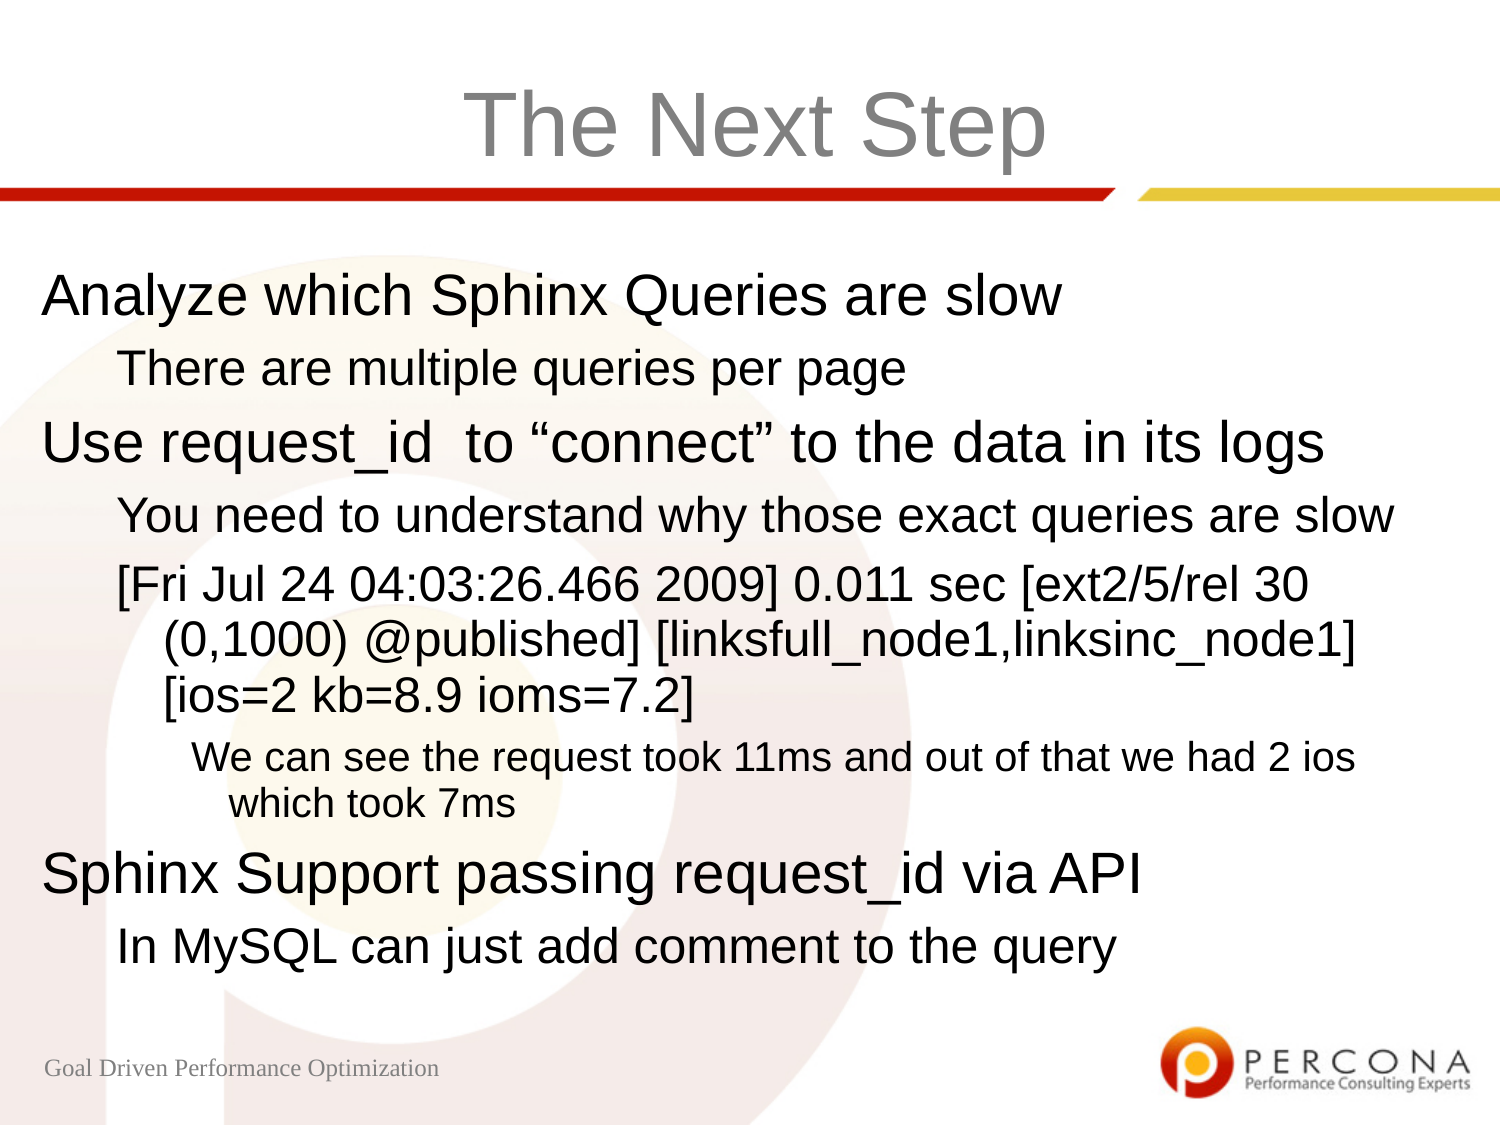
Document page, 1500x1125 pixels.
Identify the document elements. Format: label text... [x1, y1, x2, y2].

picture [0, 0, 1500, 1125]
list Analyze which Sphinx Queries are slow There are multiple queries per page Use request_id to “connect” to the data in its logs You need to understand why those exact queries are slow [Fri Jul 24 04:03:26.466 2009] 0.011 sec [ext2/5/rel 30 (0,1000) @published] [linksfull_node1,linksinc_node1] [ios=2 kb=8.9 ioms=7.2] We can see the request took 11ms and out of that we had 2 ios which took 7ms Sphinx Support passing request_id via API In MySQL can just add comment to the query [41, 262, 1471, 991]
title The Next Step [41, 62, 1471, 187]
